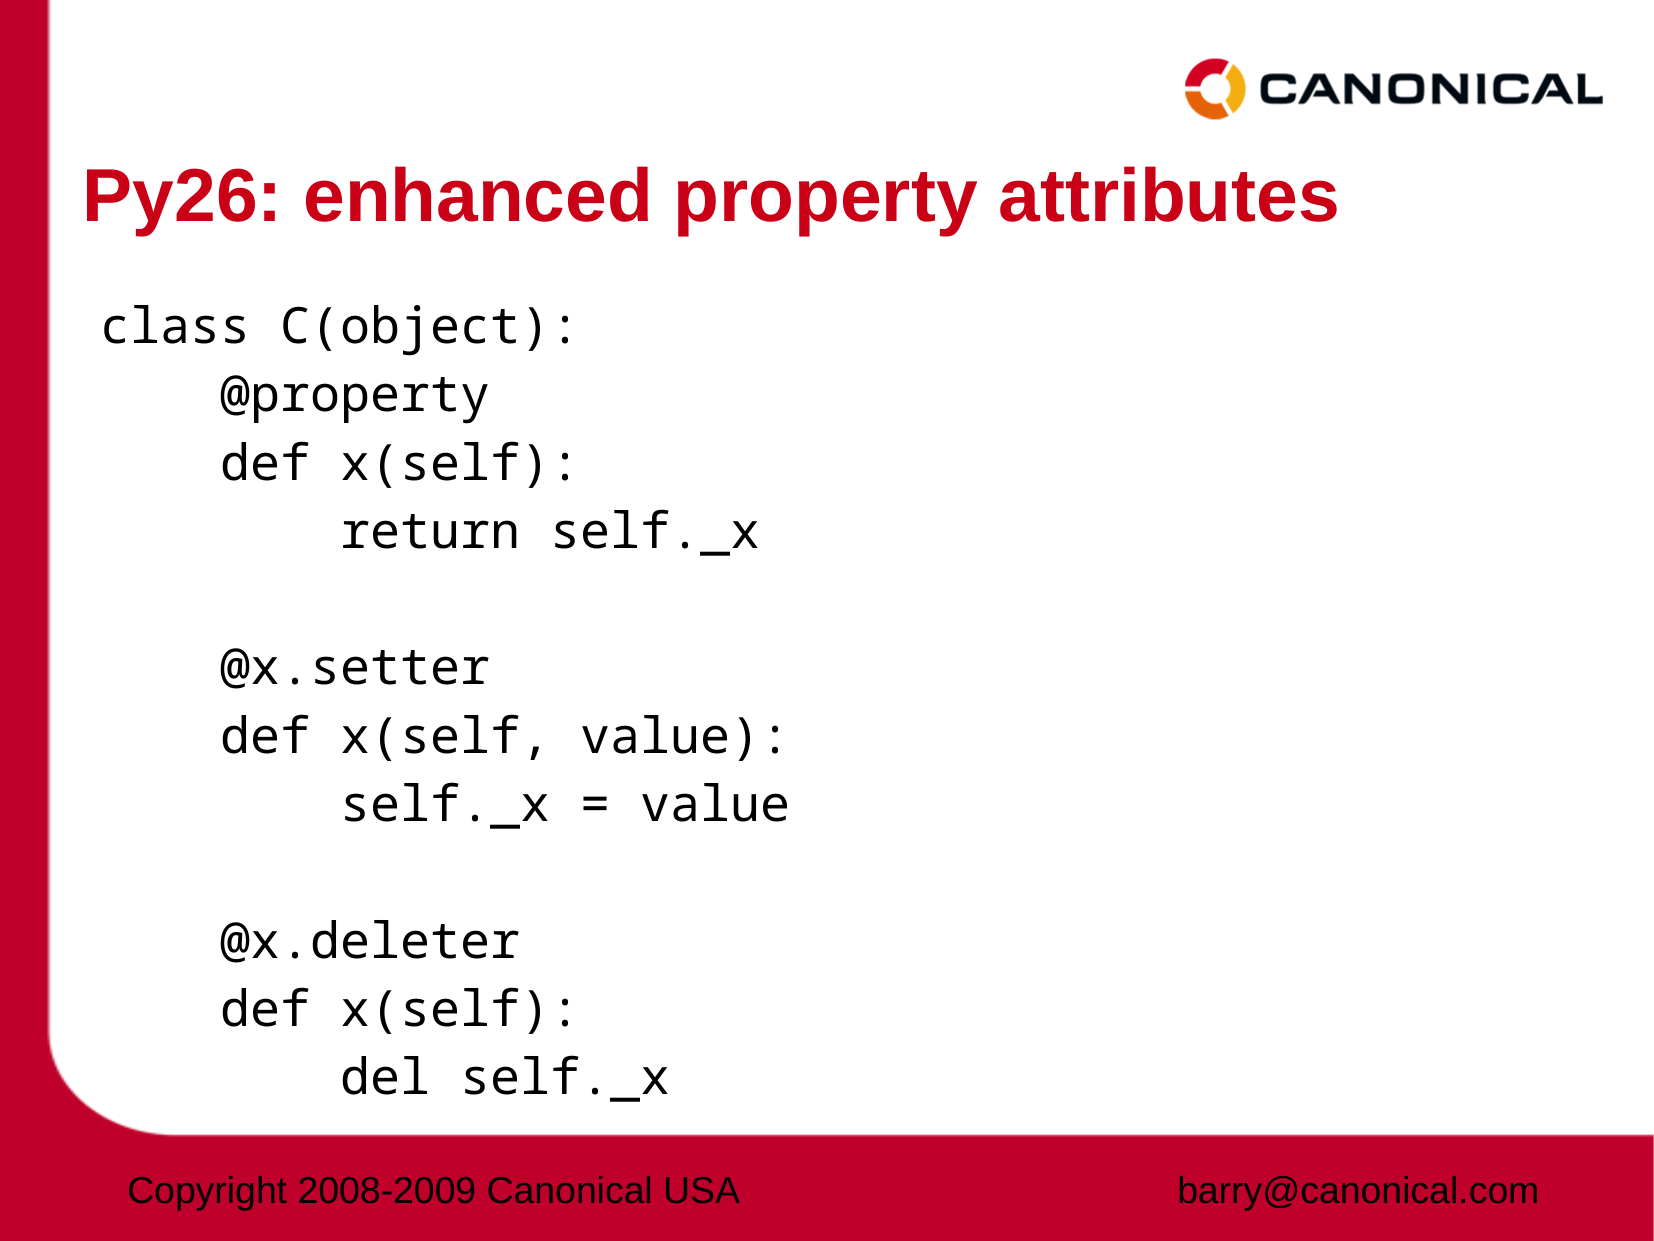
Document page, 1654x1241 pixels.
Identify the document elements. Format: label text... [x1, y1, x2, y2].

list class C(object): @property def x(self): return self._x @x.setter def x(self, value): self._x = value @x.deleter def x(self): del self._x [82, 290, 1571, 1094]
title Py26: enhanced property attributes [82, 104, 1571, 287]
picture [0, 0, 1654, 1241]
